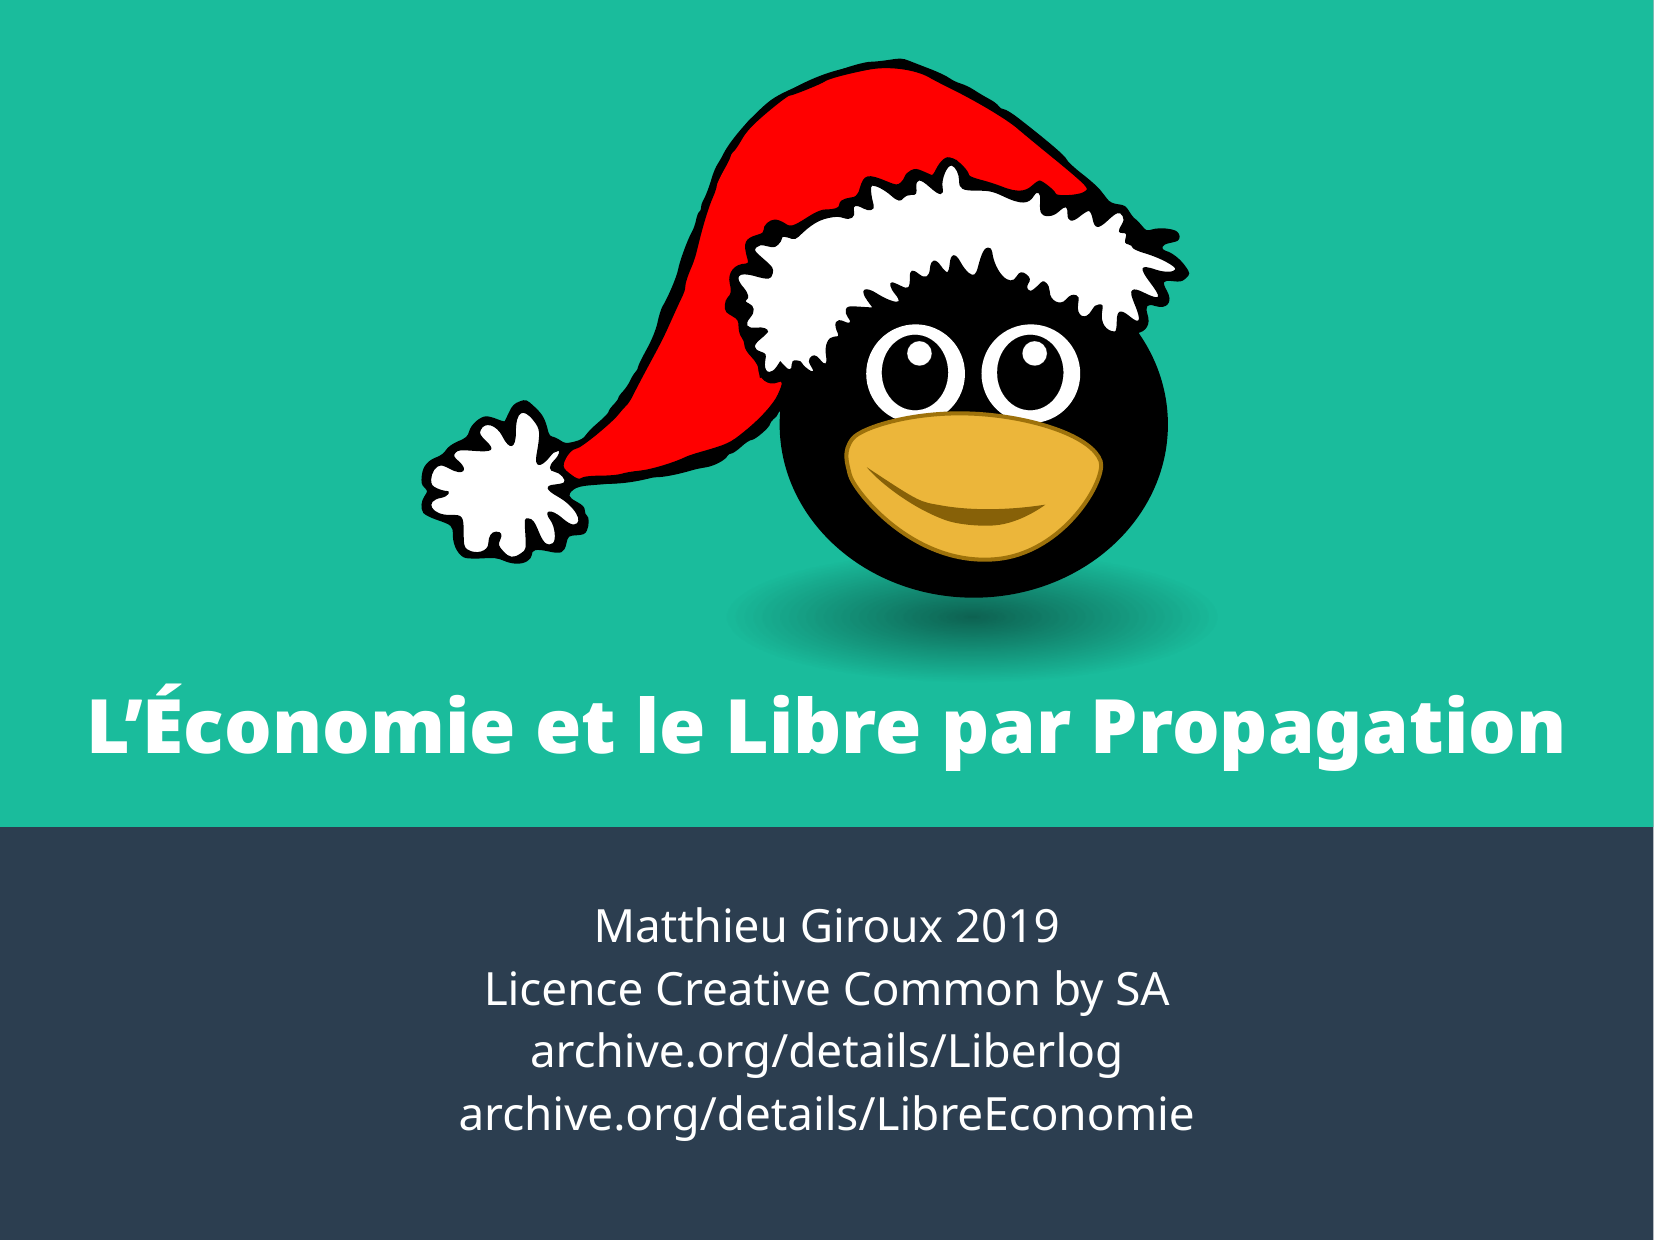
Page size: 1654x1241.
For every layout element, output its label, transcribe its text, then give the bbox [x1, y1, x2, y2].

subtitle Matthieu Giroux 2019 Licence Creative Common by SA archive.org/details/Liberlog archive.org/details/LibreEconomie [59, 856, 1595, 1182]
title L’Économie et le Libre par Propagation [59, 567, 1595, 830]
picture [421, 58, 1229, 686]
